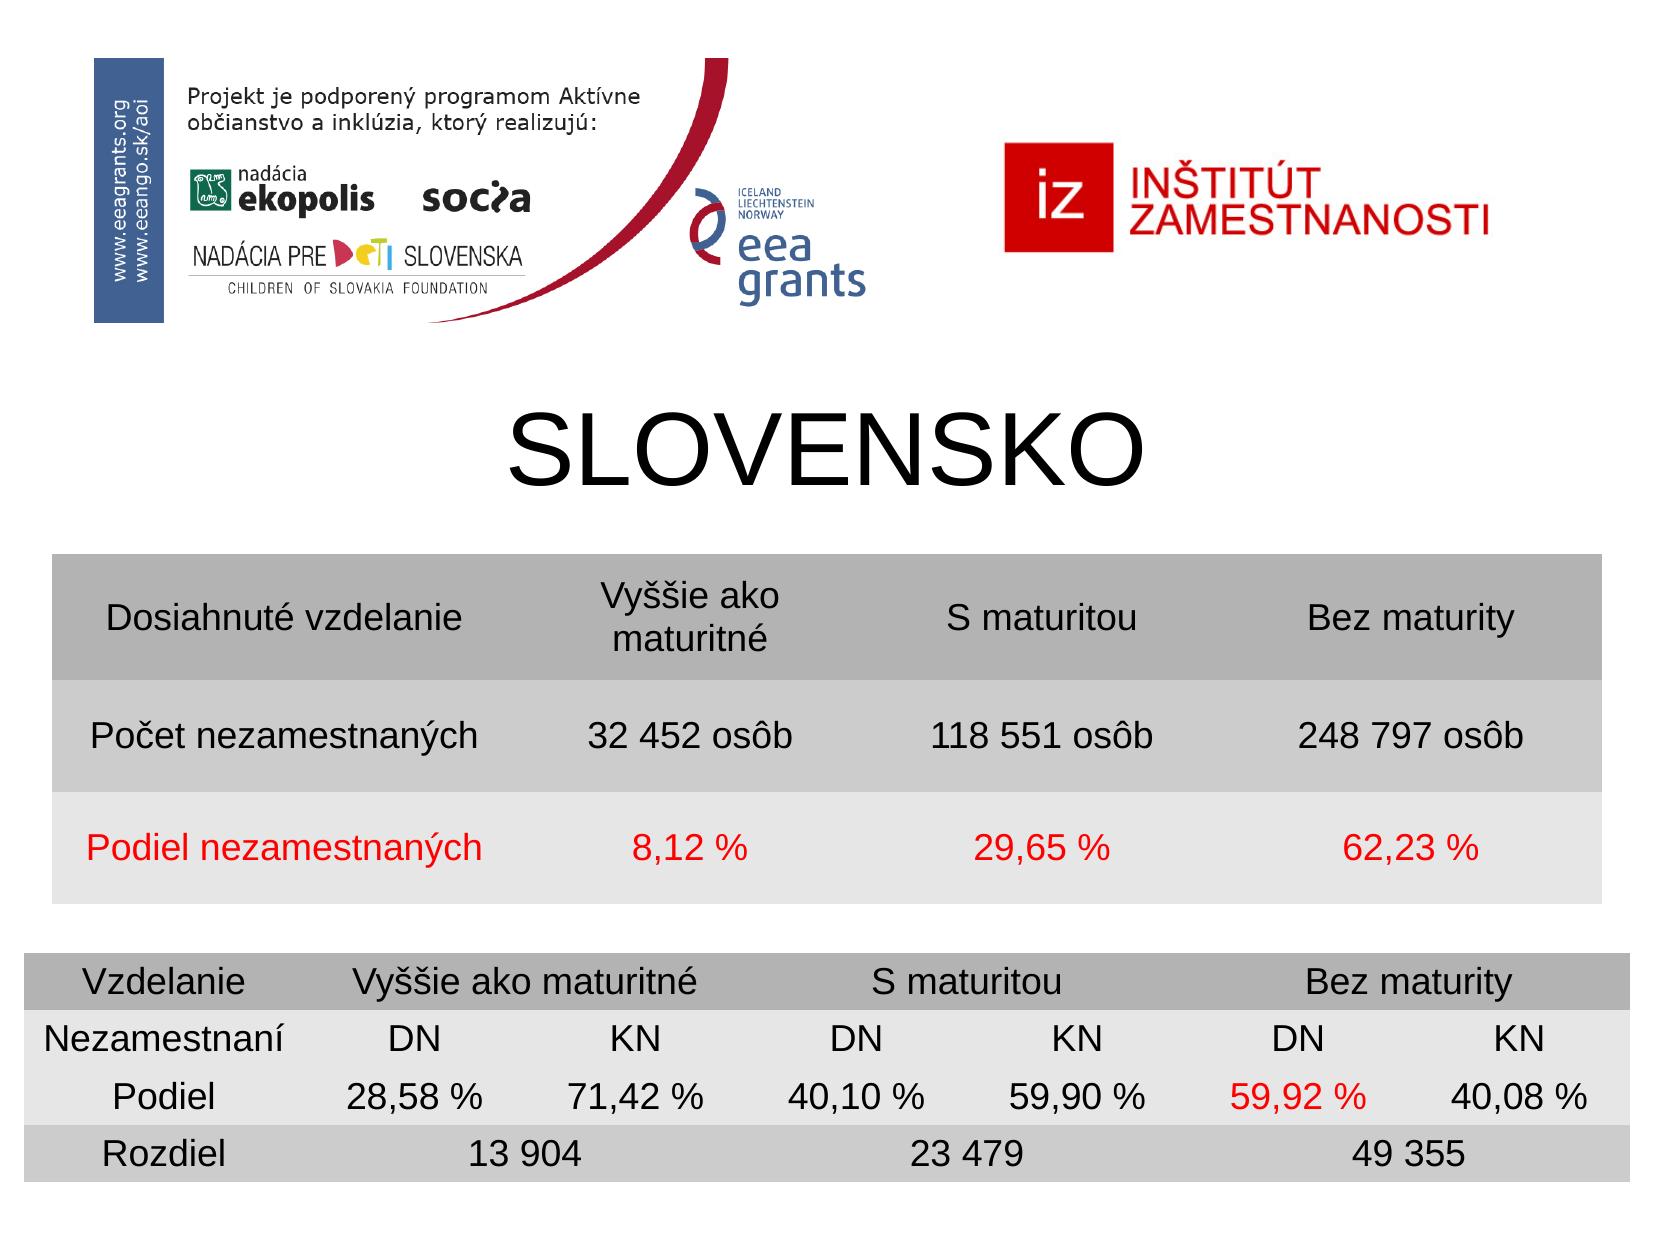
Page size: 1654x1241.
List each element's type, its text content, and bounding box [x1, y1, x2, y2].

table_cell 62,23 % [1220, 792, 1602, 904]
table_cell 13 904 [304, 1125, 746, 1182]
table_cell 28,58 % [304, 1068, 525, 1125]
table_cell 59,92 % [1188, 1068, 1409, 1125]
table_cell Rozdiel [24, 1125, 304, 1182]
table_cell 40,10 % [746, 1068, 967, 1125]
table_cell 32 452 osôb [516, 680, 864, 792]
table_cell KN [1409, 1010, 1630, 1068]
table_cell 29,65 % [864, 792, 1220, 904]
table_cell Nezamestnaní [24, 1010, 304, 1068]
table_cell 23 479 [746, 1125, 1188, 1182]
table_header Dosiahnuté vzdelanie [52, 554, 516, 680]
table_cell KN [525, 1010, 746, 1068]
table_cell 248 797 osôb [1220, 680, 1602, 792]
table_header S maturitou [746, 953, 1188, 1010]
table_cell KN [967, 1010, 1188, 1068]
picture [944, 47, 1548, 343]
table_header Vzdelanie [24, 953, 304, 1010]
table_cell DN [746, 1010, 967, 1068]
table_cell 71,42 % [525, 1068, 746, 1125]
table_cell Podiel nezamestnaných [52, 792, 516, 904]
table_cell Počet nezamestnaných [52, 680, 516, 792]
table_cell Podiel [24, 1068, 304, 1125]
table_cell 49 355 [1188, 1125, 1630, 1182]
table_cell 118 551 osôb [864, 680, 1220, 792]
table_header Vyššie ako maturitné [304, 953, 746, 1010]
table_header S maturitou [864, 554, 1220, 680]
table_cell 59,90 % [967, 1068, 1188, 1125]
table_cell 40,08 % [1409, 1068, 1630, 1125]
table_header Bez maturity [1188, 953, 1630, 1010]
table_cell 8,12 % [516, 792, 864, 904]
table_header Vyššie ako maturitné [516, 554, 864, 680]
picture [94, 58, 887, 324]
table_header Bez maturity [1220, 554, 1602, 680]
table_cell DN [1188, 1010, 1409, 1068]
table_cell DN [304, 1010, 525, 1068]
subtitle SLOVENSKO [82, 147, 1571, 554]
